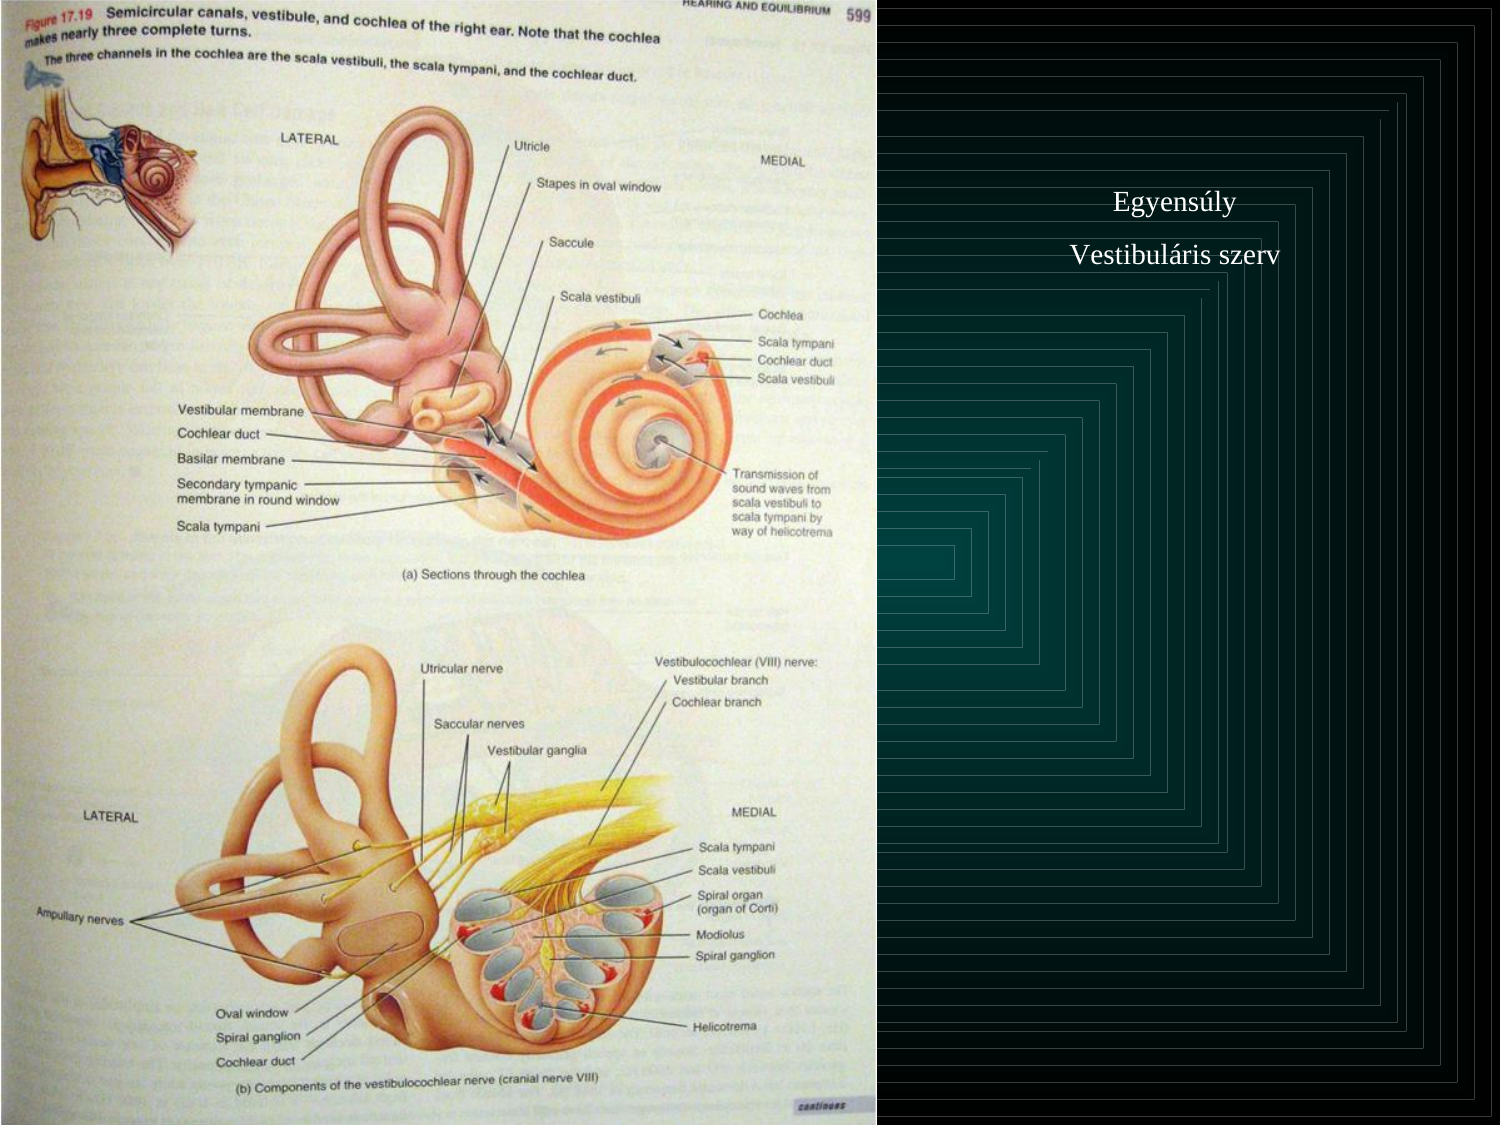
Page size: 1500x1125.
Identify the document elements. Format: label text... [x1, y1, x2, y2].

text_box Egyensúly Vestibuláris szerv [937, 174, 1413, 279]
picture [0, 0, 877, 1125]
